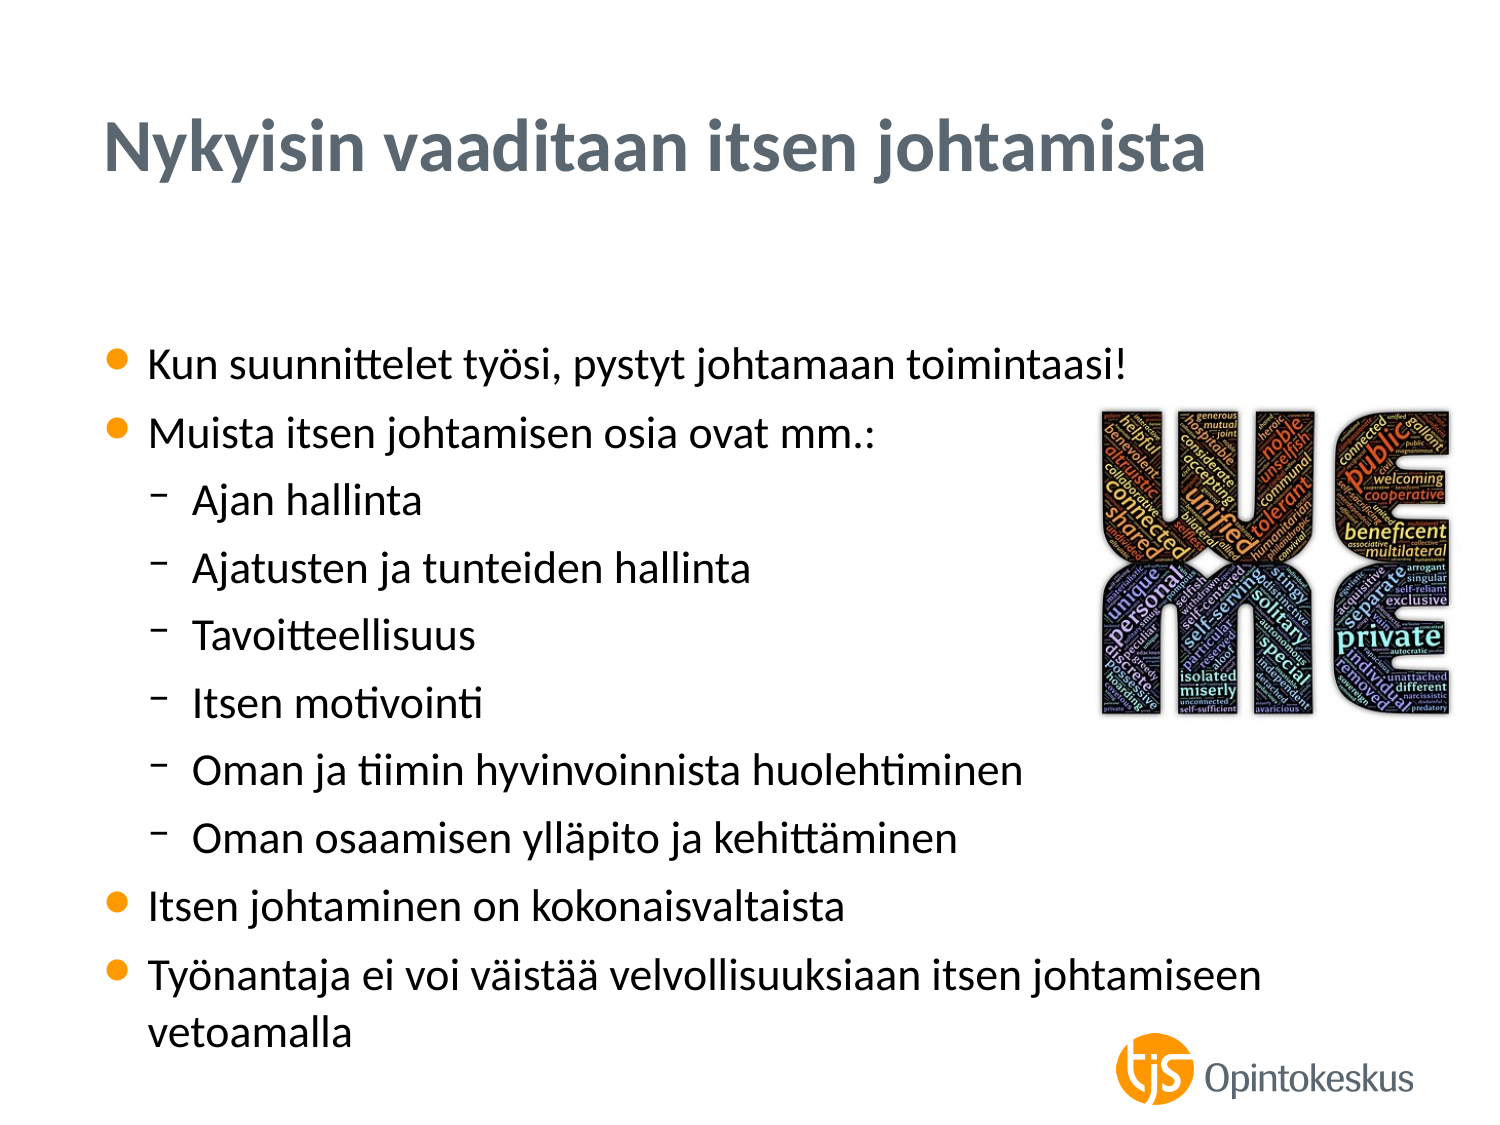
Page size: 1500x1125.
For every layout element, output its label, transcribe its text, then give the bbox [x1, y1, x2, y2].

title Nykyisin vaaditaan itsen johtamista [88, 88, 1412, 266]
list Kun suunnittelet työsi, pystyt johtamaan toimintaasi! Muista itsen johtamisen osia ovat mm.: Ajan hallinta Ajatusten ja tunteiden hallinta Tavoitteellisuus Itsen motivointi Oman ja tiimin hyvinvoinnista huolehtiminen Oman osaamisen ylläpito ja kehittäminen Itsen johtaminen on kokonaisvaltaista Työnantaja ei voi väistää velvollisuuksiaan itsen johtamiseen vetoamalla [88, 324, 1455, 1004]
picture [1116, 1033, 1413, 1105]
picture [1066, 388, 1484, 737]
